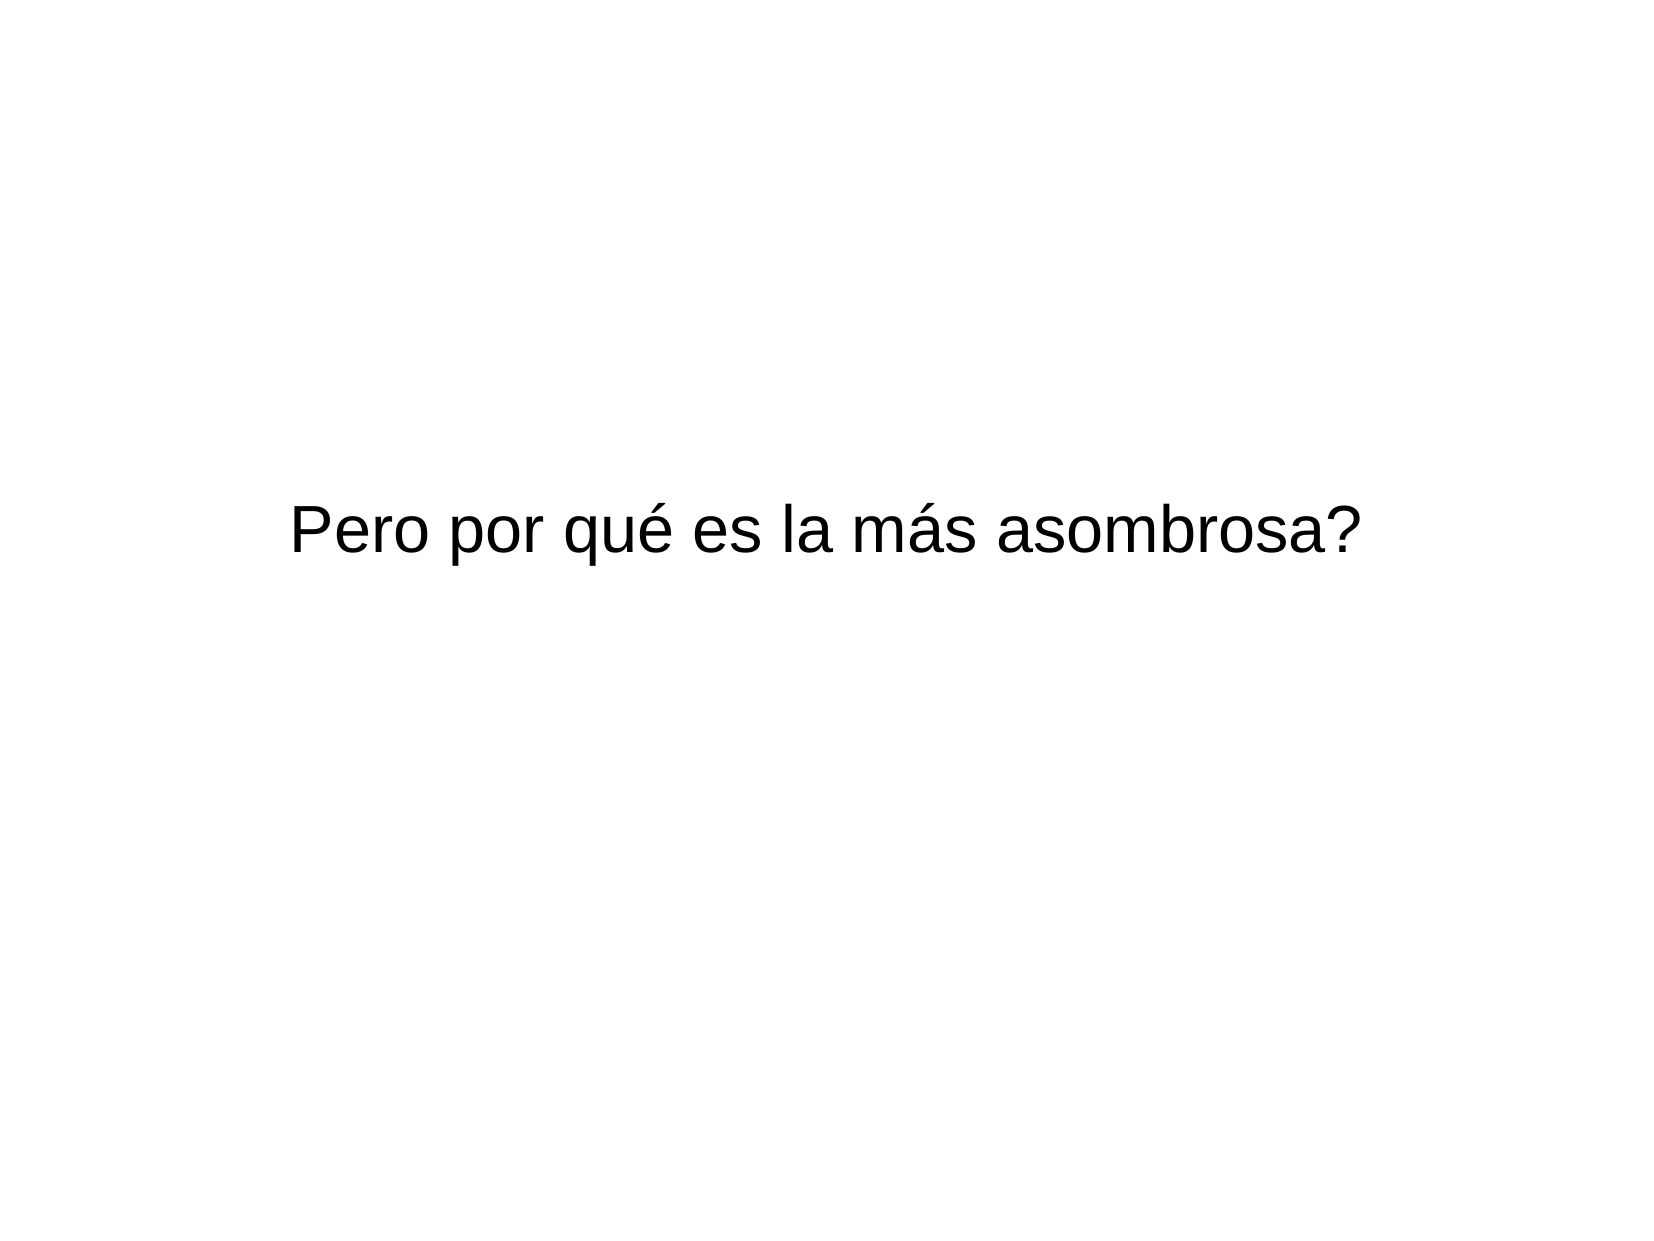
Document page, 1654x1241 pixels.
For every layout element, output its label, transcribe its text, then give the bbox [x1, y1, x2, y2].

subtitle Pero por qué es la más asombrosa? [82, 49, 1571, 1010]
